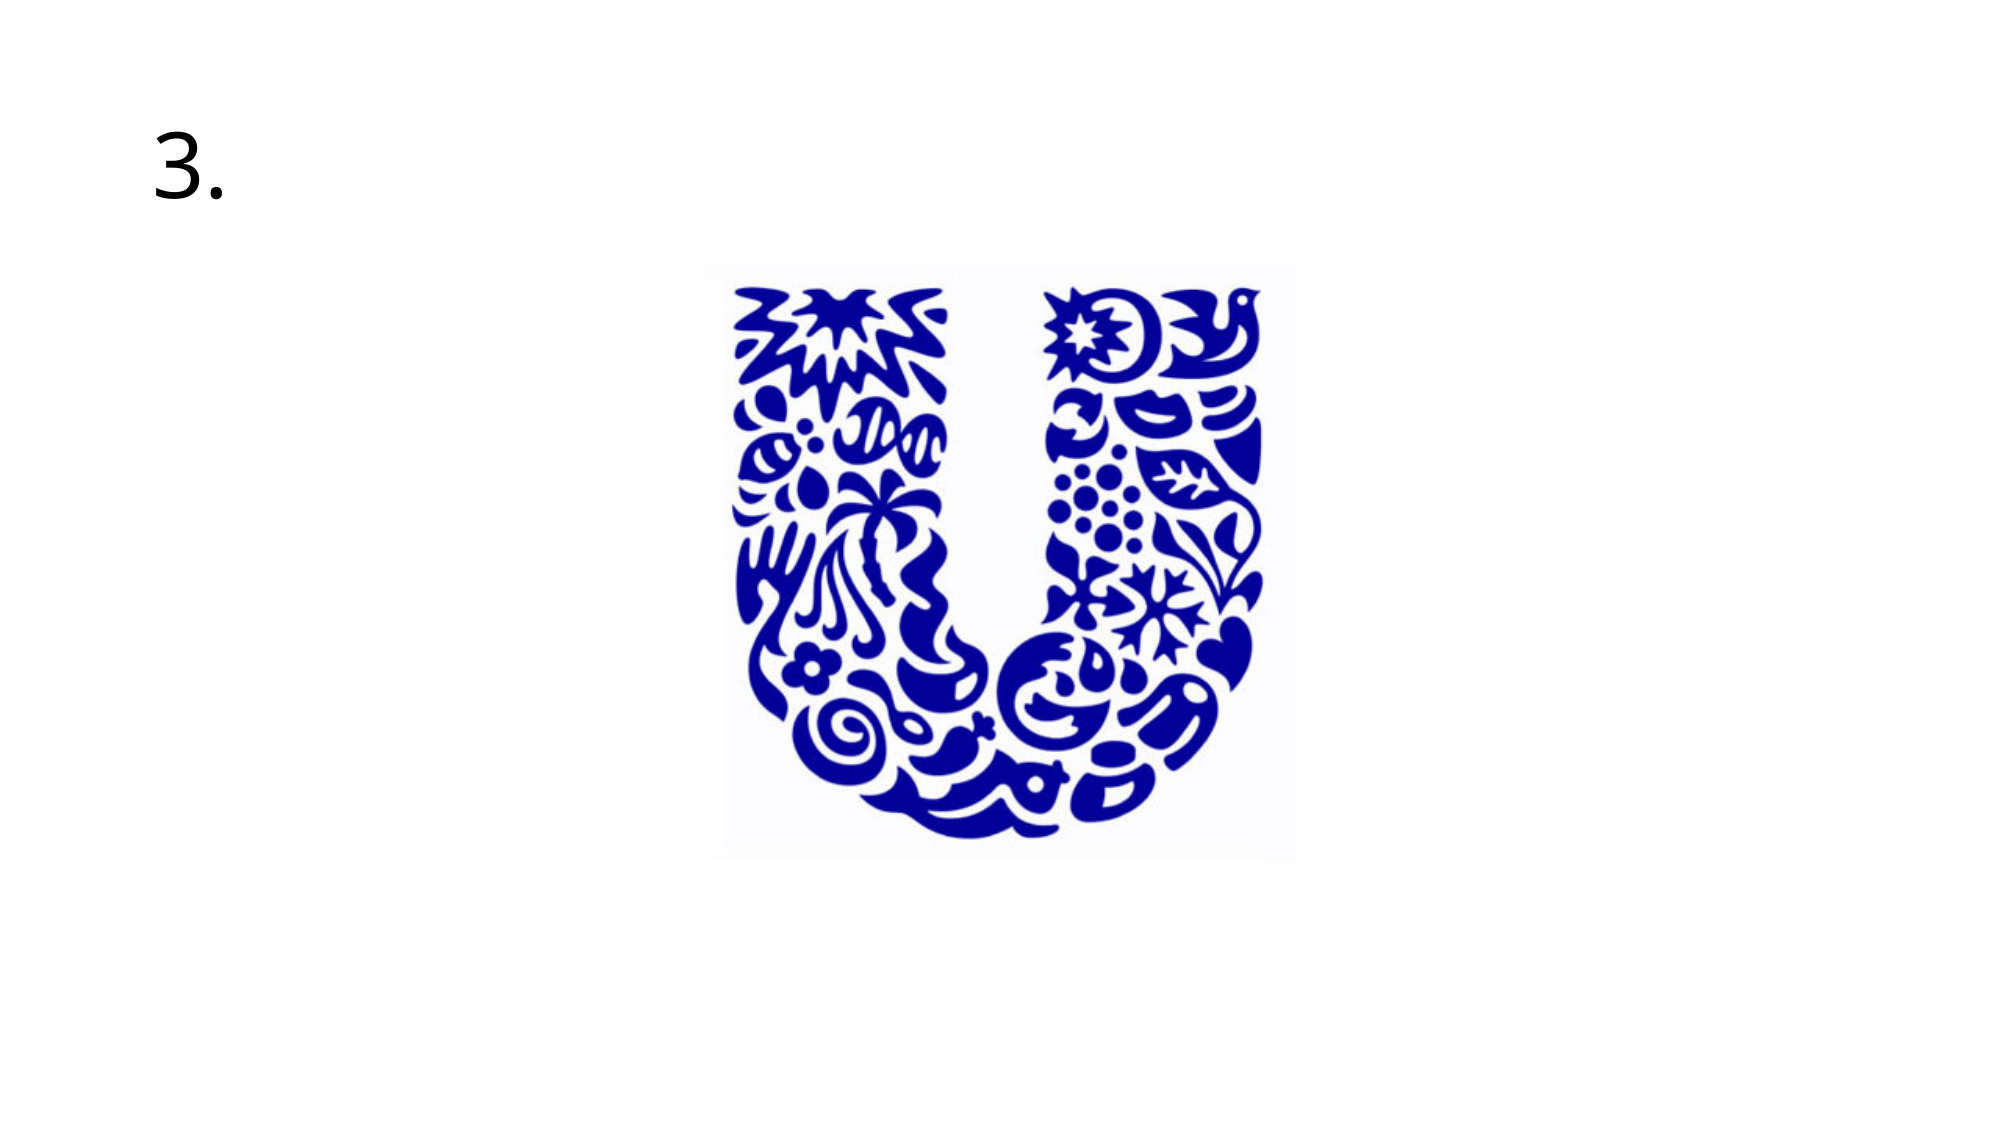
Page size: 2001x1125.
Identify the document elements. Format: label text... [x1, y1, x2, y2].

picture [609, 171, 1391, 954]
title 3. [137, 59, 1863, 278]
